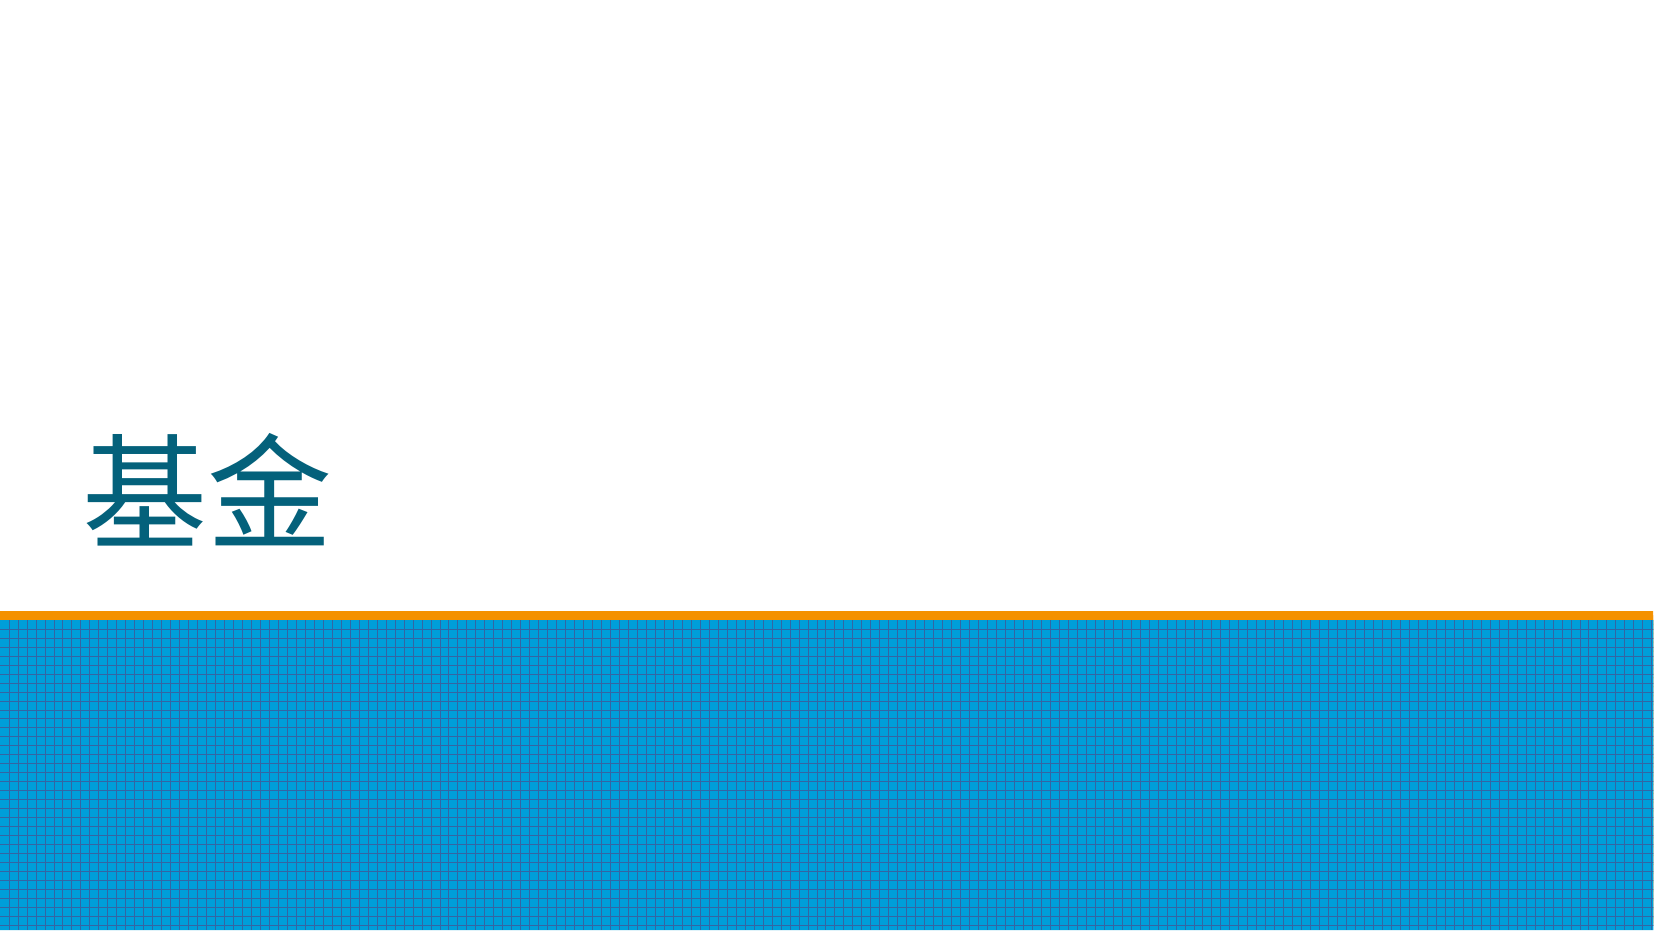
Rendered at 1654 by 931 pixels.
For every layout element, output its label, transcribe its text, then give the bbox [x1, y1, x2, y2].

title 基金 [82, 44, 1571, 576]
